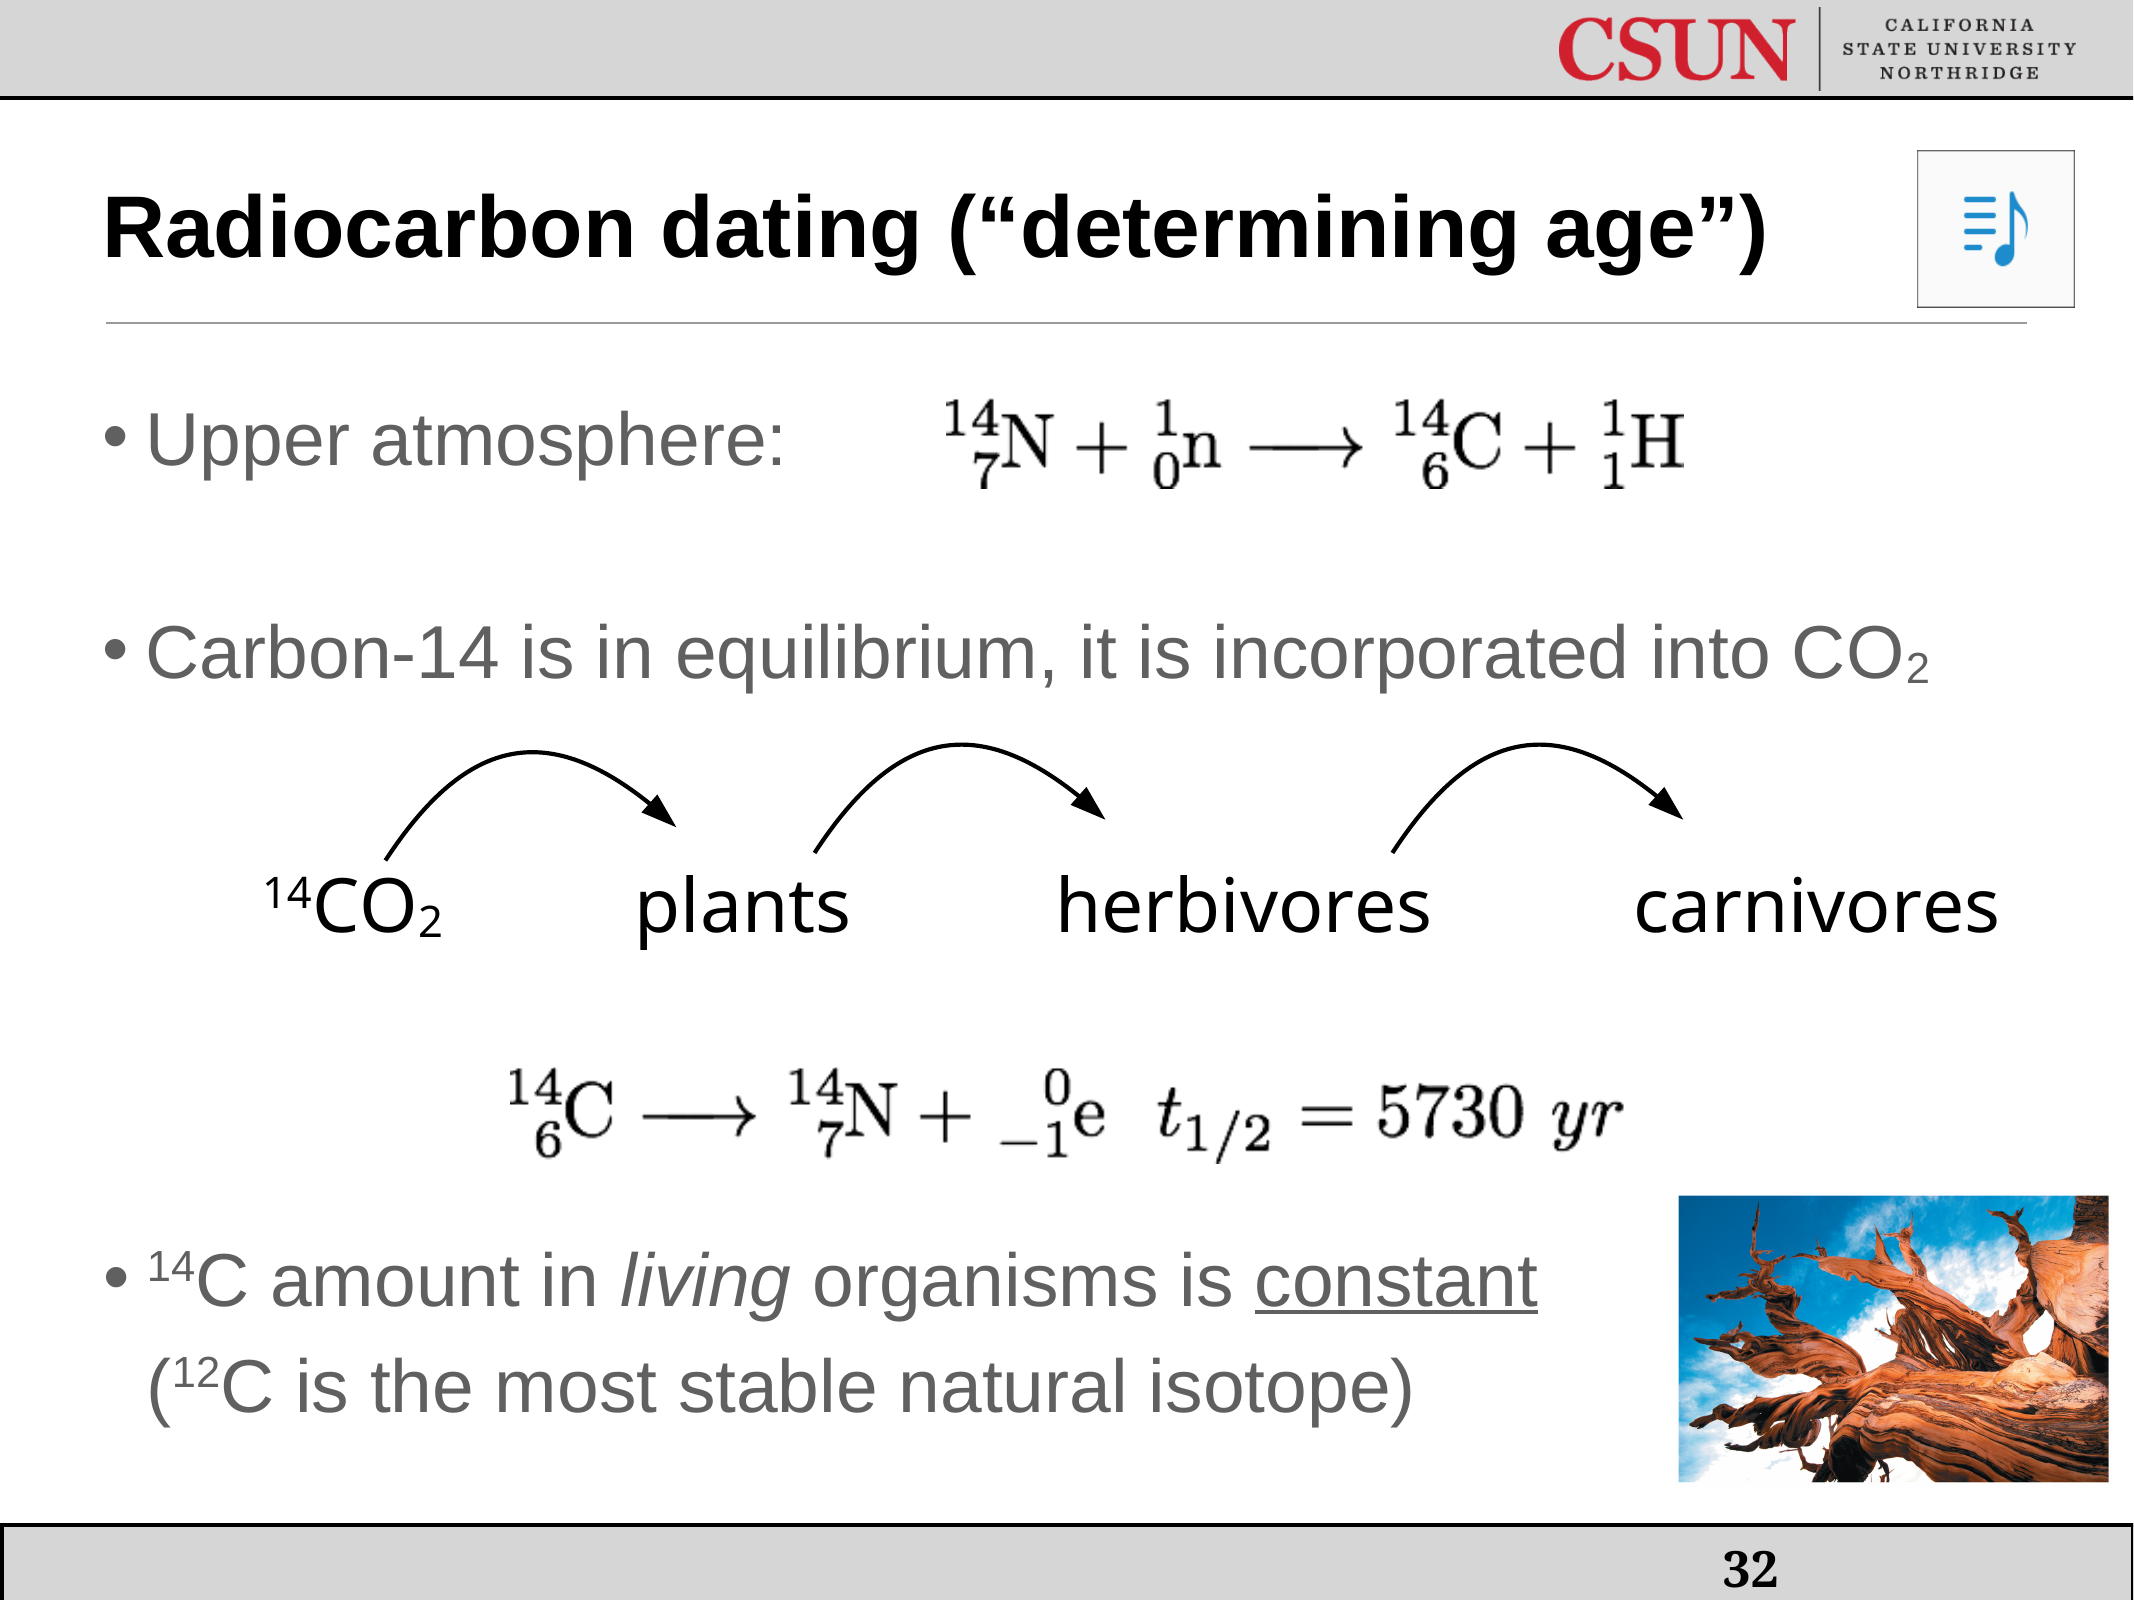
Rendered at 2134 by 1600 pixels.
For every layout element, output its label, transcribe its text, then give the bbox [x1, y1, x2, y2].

list Upper atmosphere: Carbon-14 is in equilibrium, it is incorporated into CO2 [93, 382, 2040, 758]
picture [1675, 1192, 2112, 1486]
text_box plants [626, 849, 860, 957]
text_box [1915, 148, 2077, 309]
title Radiocarbon dating (“determining age”) [93, 104, 2040, 284]
text_box carnivores [1625, 849, 2010, 957]
picture [510, 1067, 1626, 1164]
text_box 14CO2 [253, 849, 452, 957]
picture [946, 398, 1684, 489]
text_box 14C amount in living organisms is constant (12C is the most stable natural isotope) [94, 1222, 1675, 1455]
text_box herbivores [1046, 849, 1442, 957]
picture [1559, 7, 2076, 91]
